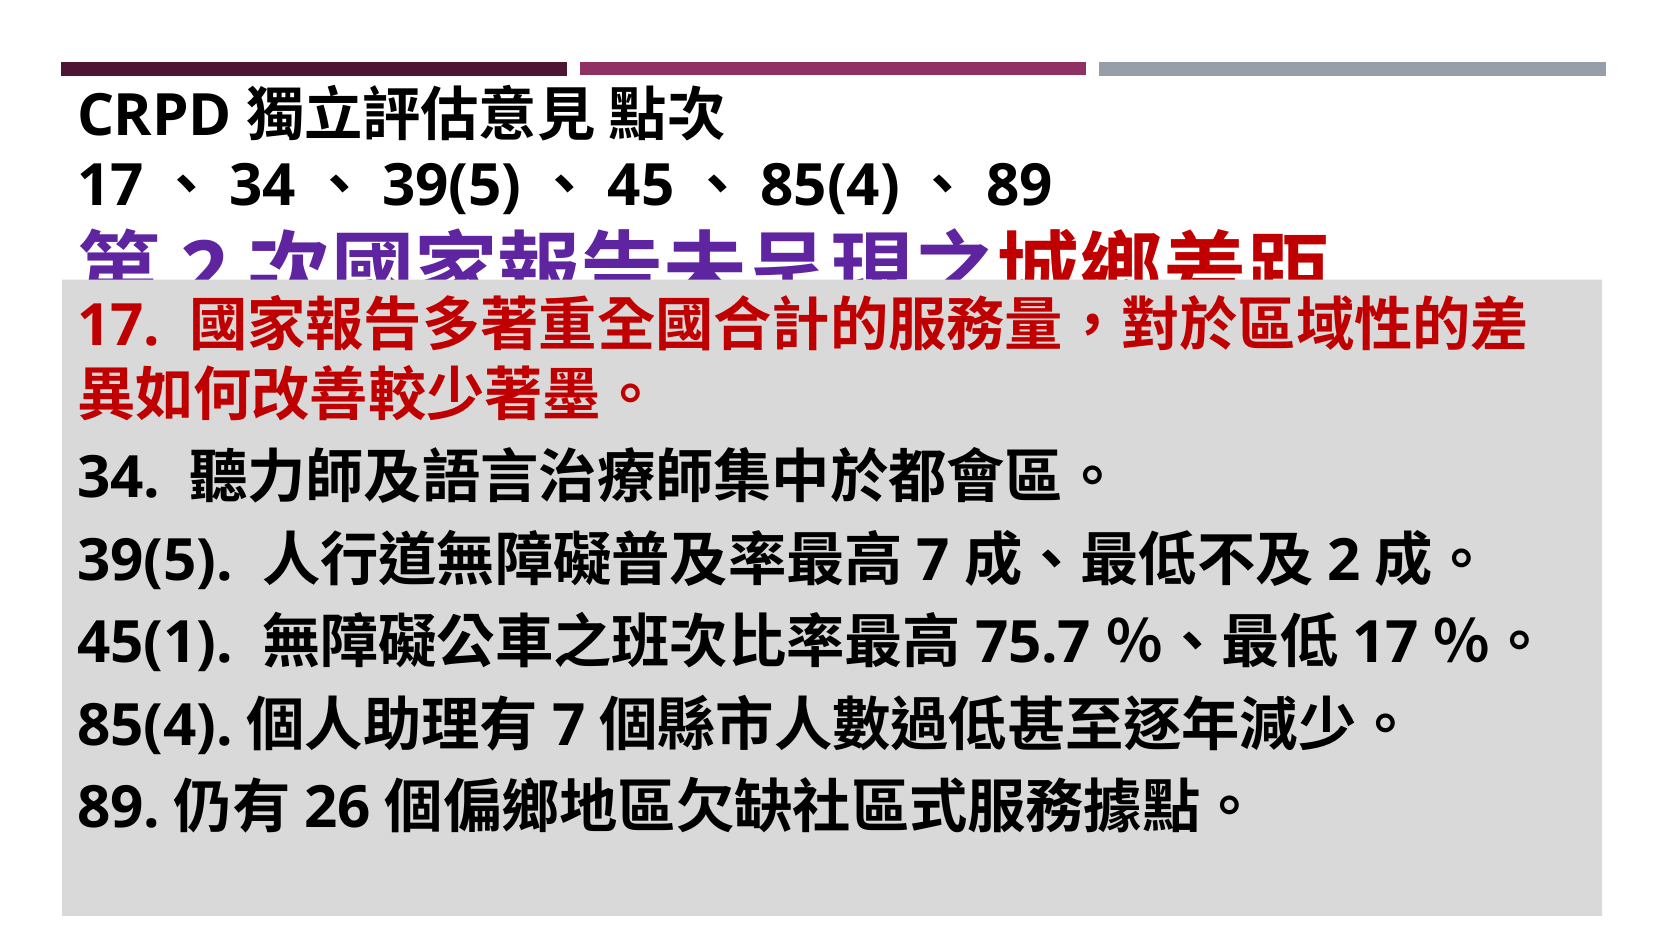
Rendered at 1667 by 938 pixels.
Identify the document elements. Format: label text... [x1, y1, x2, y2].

text_box 17. 國家報告多著重全國合計的服務量，對於區域性的差異如何改善較少著墨。 34. 聽力師及語言治療師集中於都會區。 39(5). 人行道無障礙普及率最高7成、最低不及2成。 45(1). 無障礙公車之班次比率最高75.7％、最低17％。 85(4).個人助理有7個縣市人數過低甚至逐年減少。 89.仍有26個偏鄉地區欠缺社區式服務據點。 [62, 279, 1603, 916]
text_box CRPD獨立評估意見 點次17、34、39(5)、45、85(4)、89 第2次國家報告未呈現之城鄉差距 [62, 103, 1603, 279]
